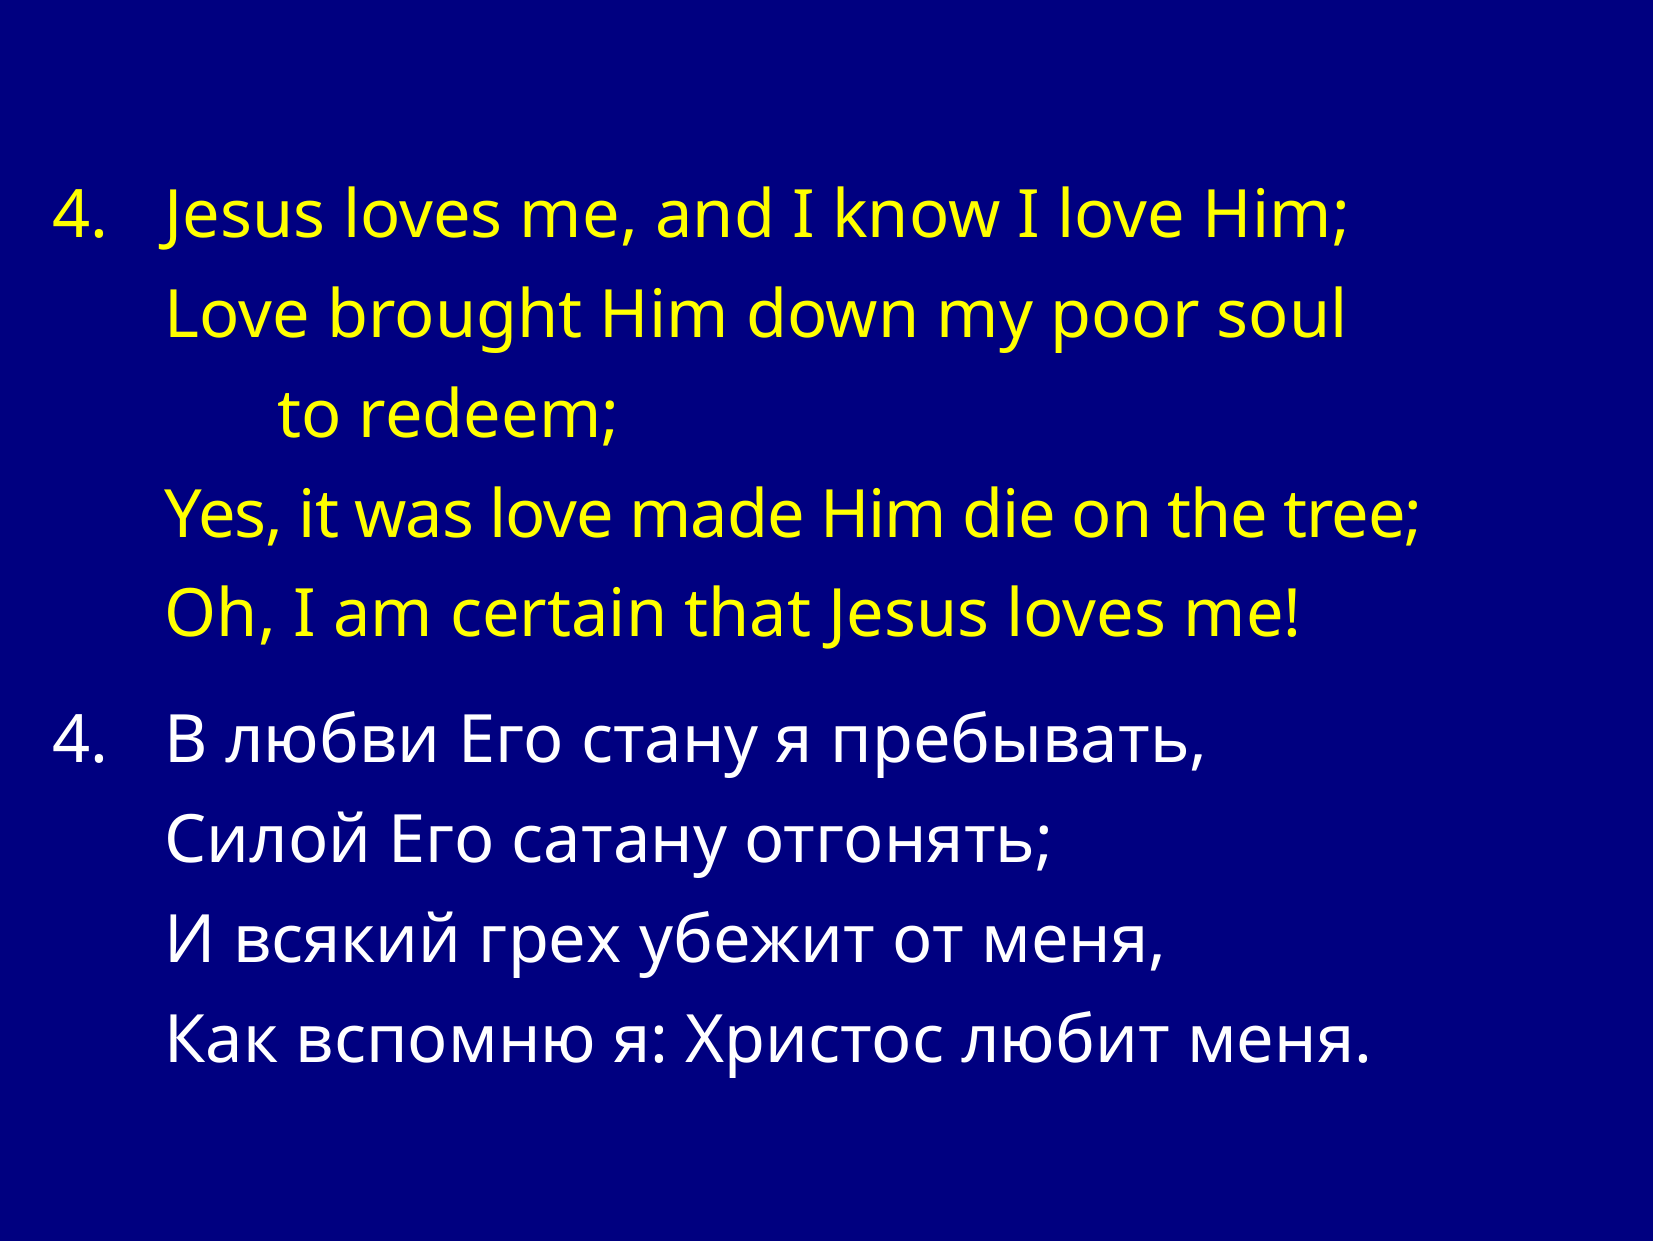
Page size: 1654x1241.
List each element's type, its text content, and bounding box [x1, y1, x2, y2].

text_box 4. Jesus loves me, and I know I love Him; Love brought Him down my poor soul to redeem; Yes, it was love made Him die on the tree; Oh, I am certain that Jesus loves me! [37, 150, 1653, 638]
text_box 4. В любви Его стану я пребывать, Силой Его сатану отгонять; И всякий грех убежит от меня, Как вспомню я: Христос любит меня. [37, 675, 1576, 1163]
